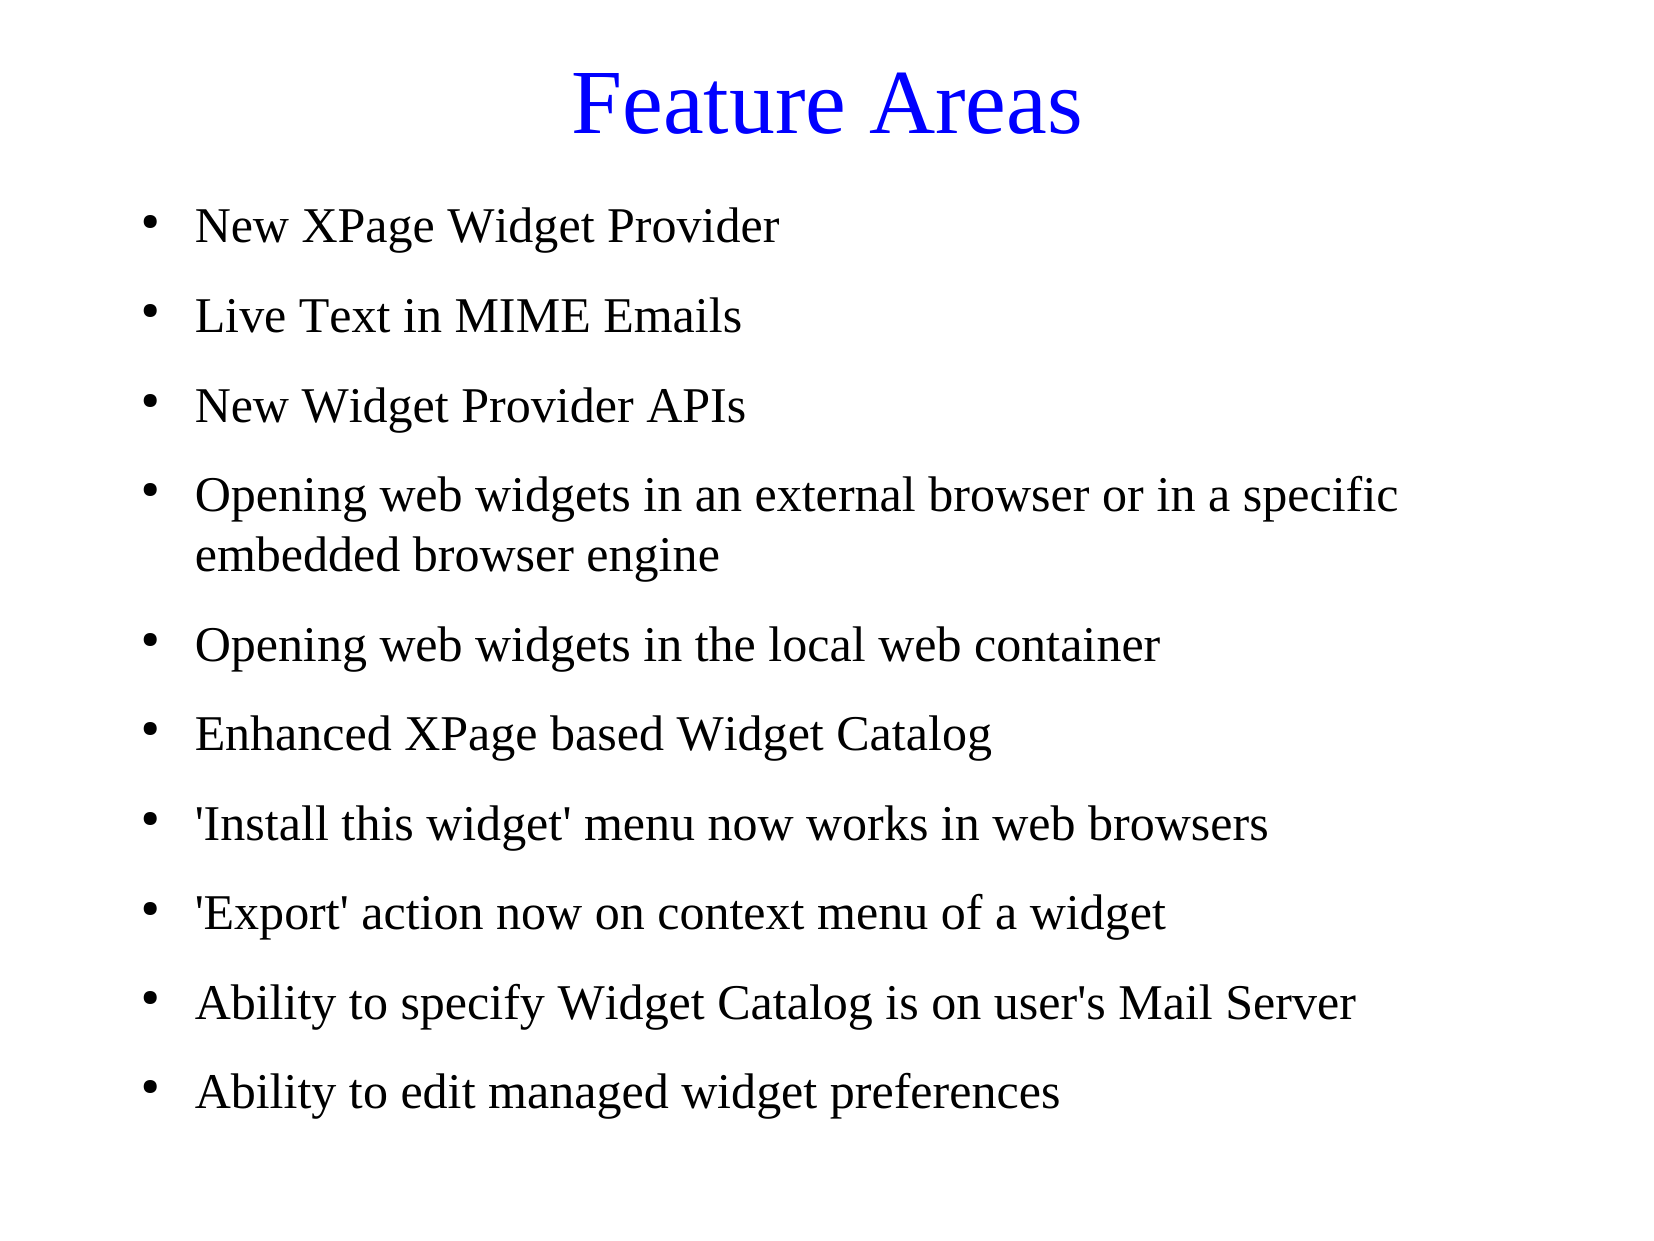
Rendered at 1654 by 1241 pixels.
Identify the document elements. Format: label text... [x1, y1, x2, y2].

title Feature Areas [121, 21, 1534, 172]
list New XPage Widget Provider Live Text in MIME Emails New Widget Provider APIs Opening web widgets in an external browser or in a specific embedded browser engine Opening web widgets in the local web container Enhanced XPage based Widget Catalog 'Install this widget' menu now works in web browsers 'Export' action now on context menu of a widget Ability to specify Widget Catalog is on user's Mail Server Ability to edit managed widget preferences [123, 192, 1536, 1185]
